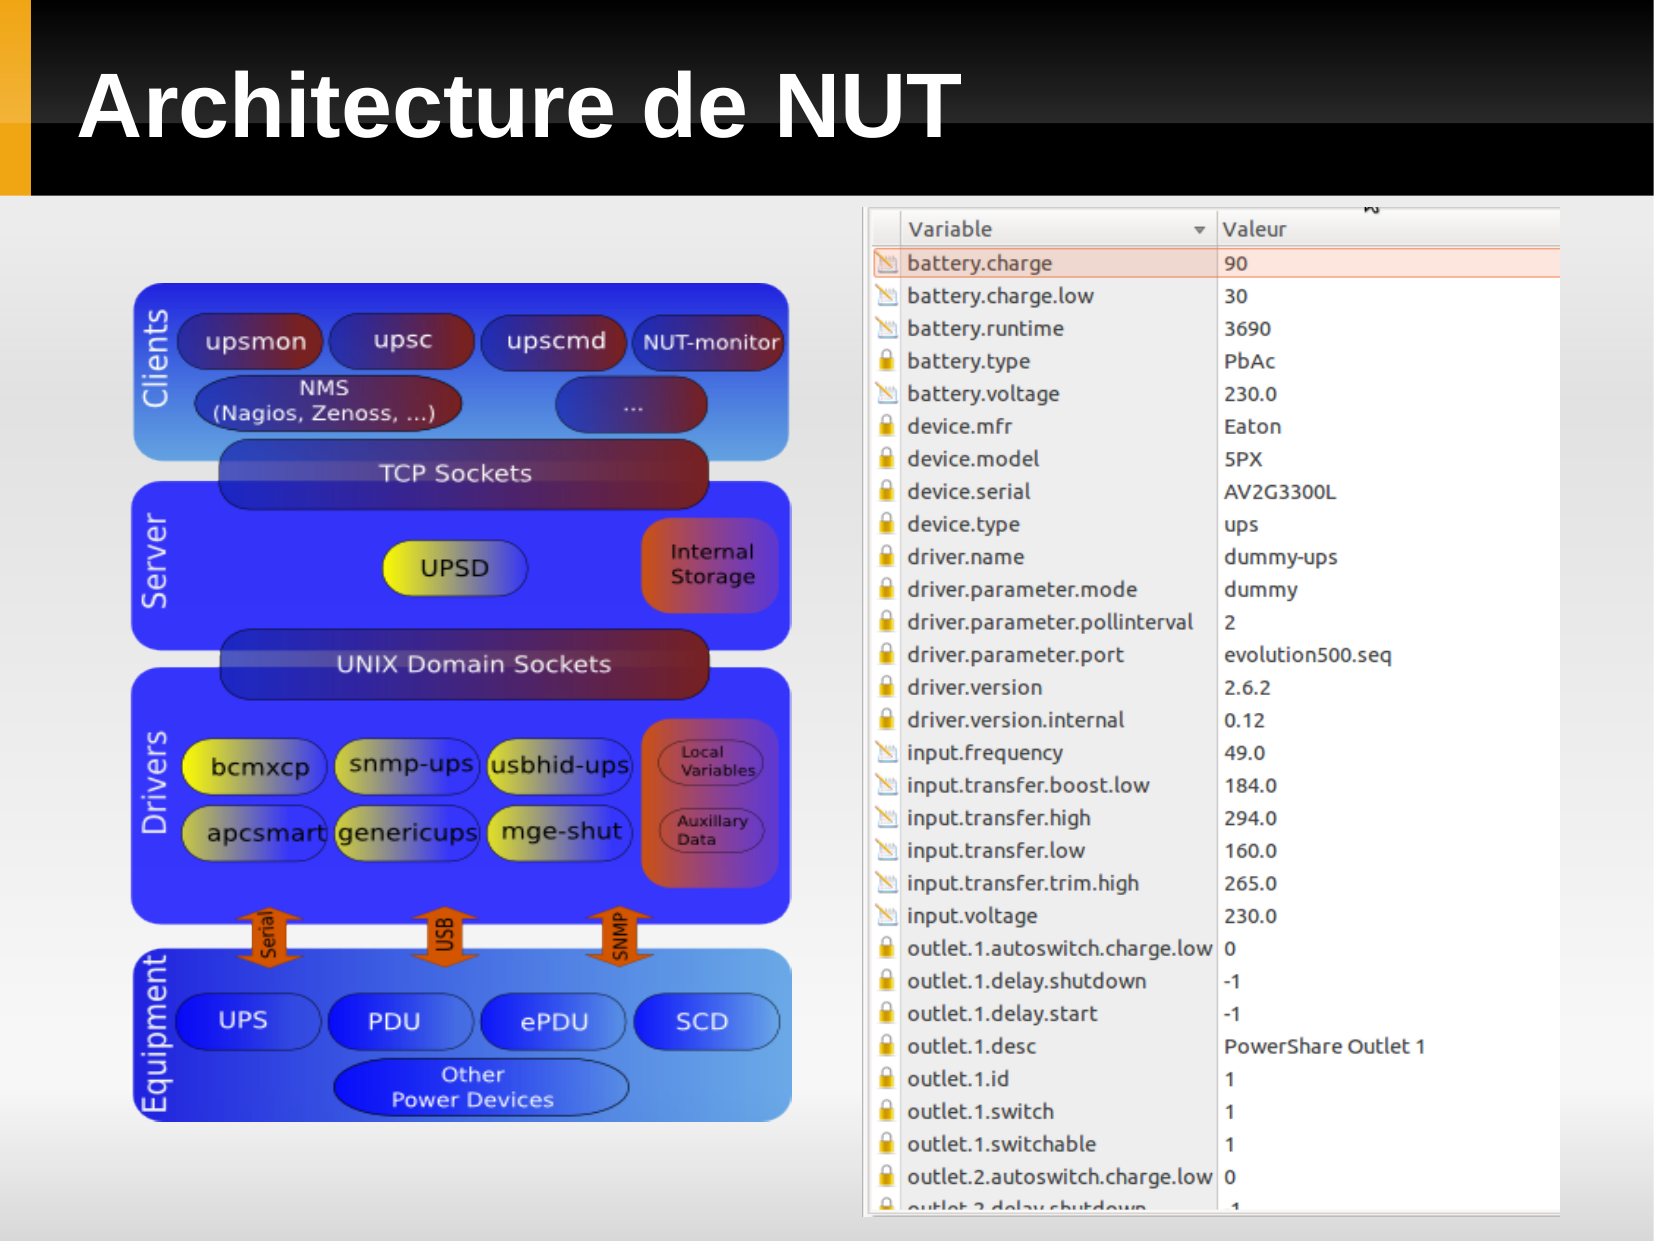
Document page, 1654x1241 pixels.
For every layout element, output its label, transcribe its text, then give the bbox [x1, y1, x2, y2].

picture [0, 0, 1654, 1241]
title Architecture de NUT [76, 0, 1565, 208]
